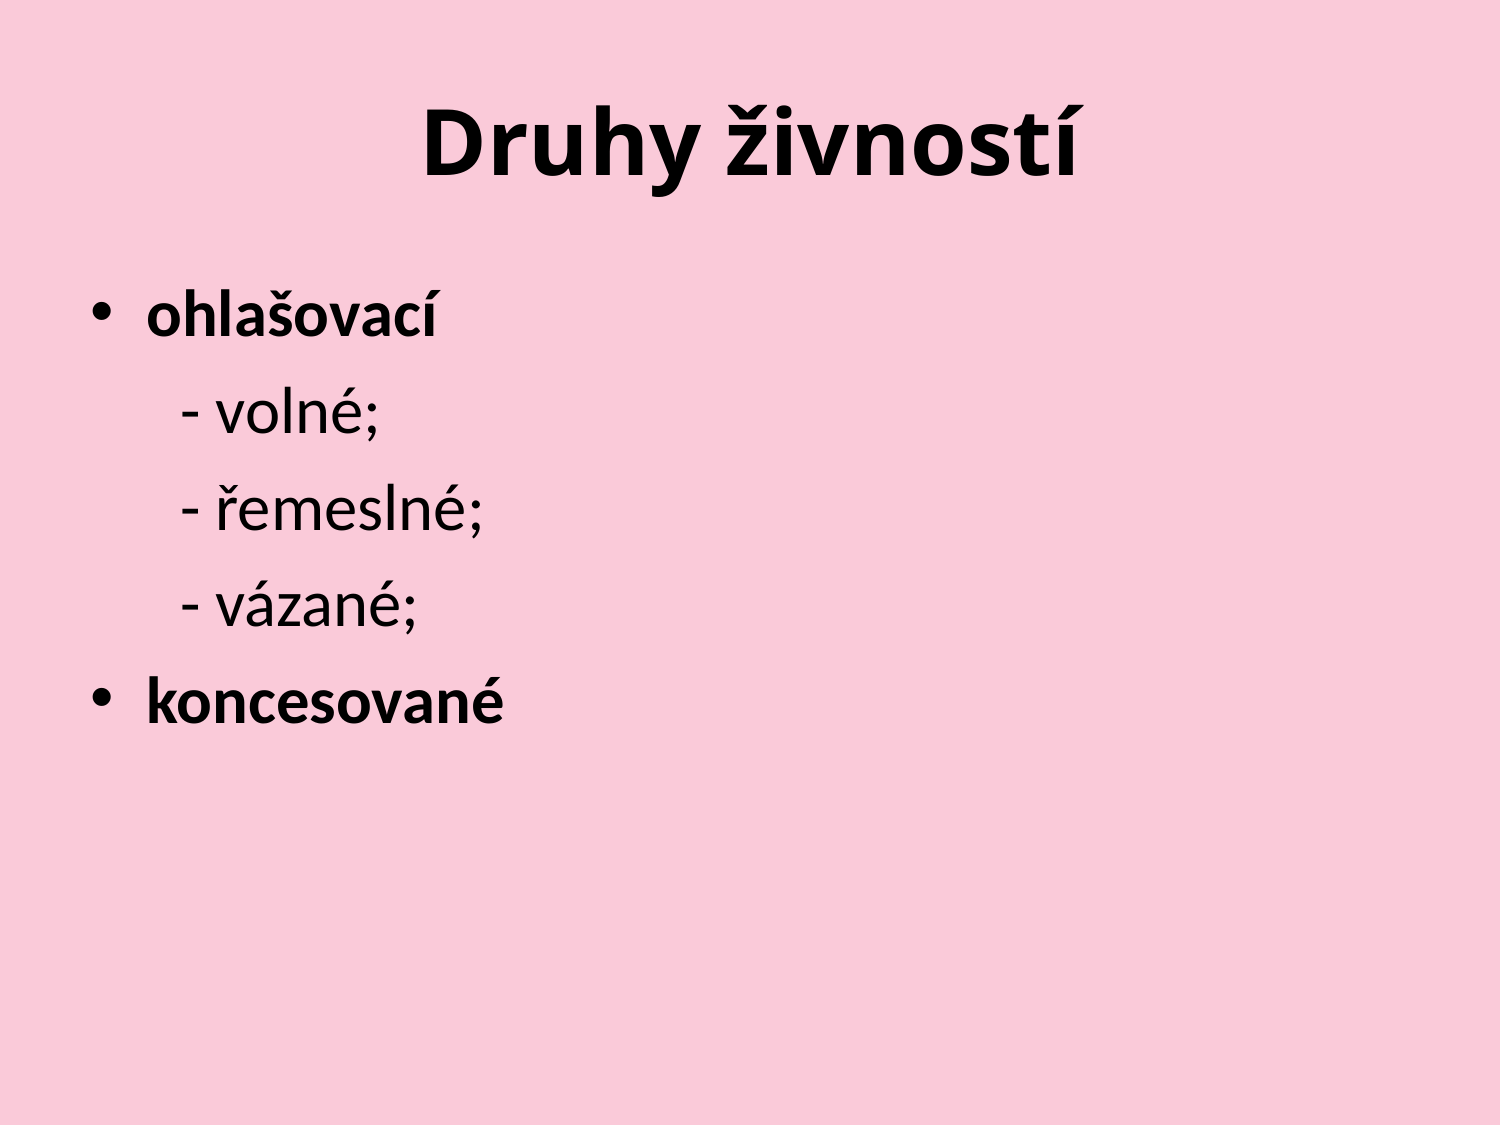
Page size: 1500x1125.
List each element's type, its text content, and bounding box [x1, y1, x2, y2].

title Druhy živností [75, 45, 1426, 233]
list ohlašovací - volné; - řemeslné; - vázané; koncesované [75, 262, 1426, 1006]
